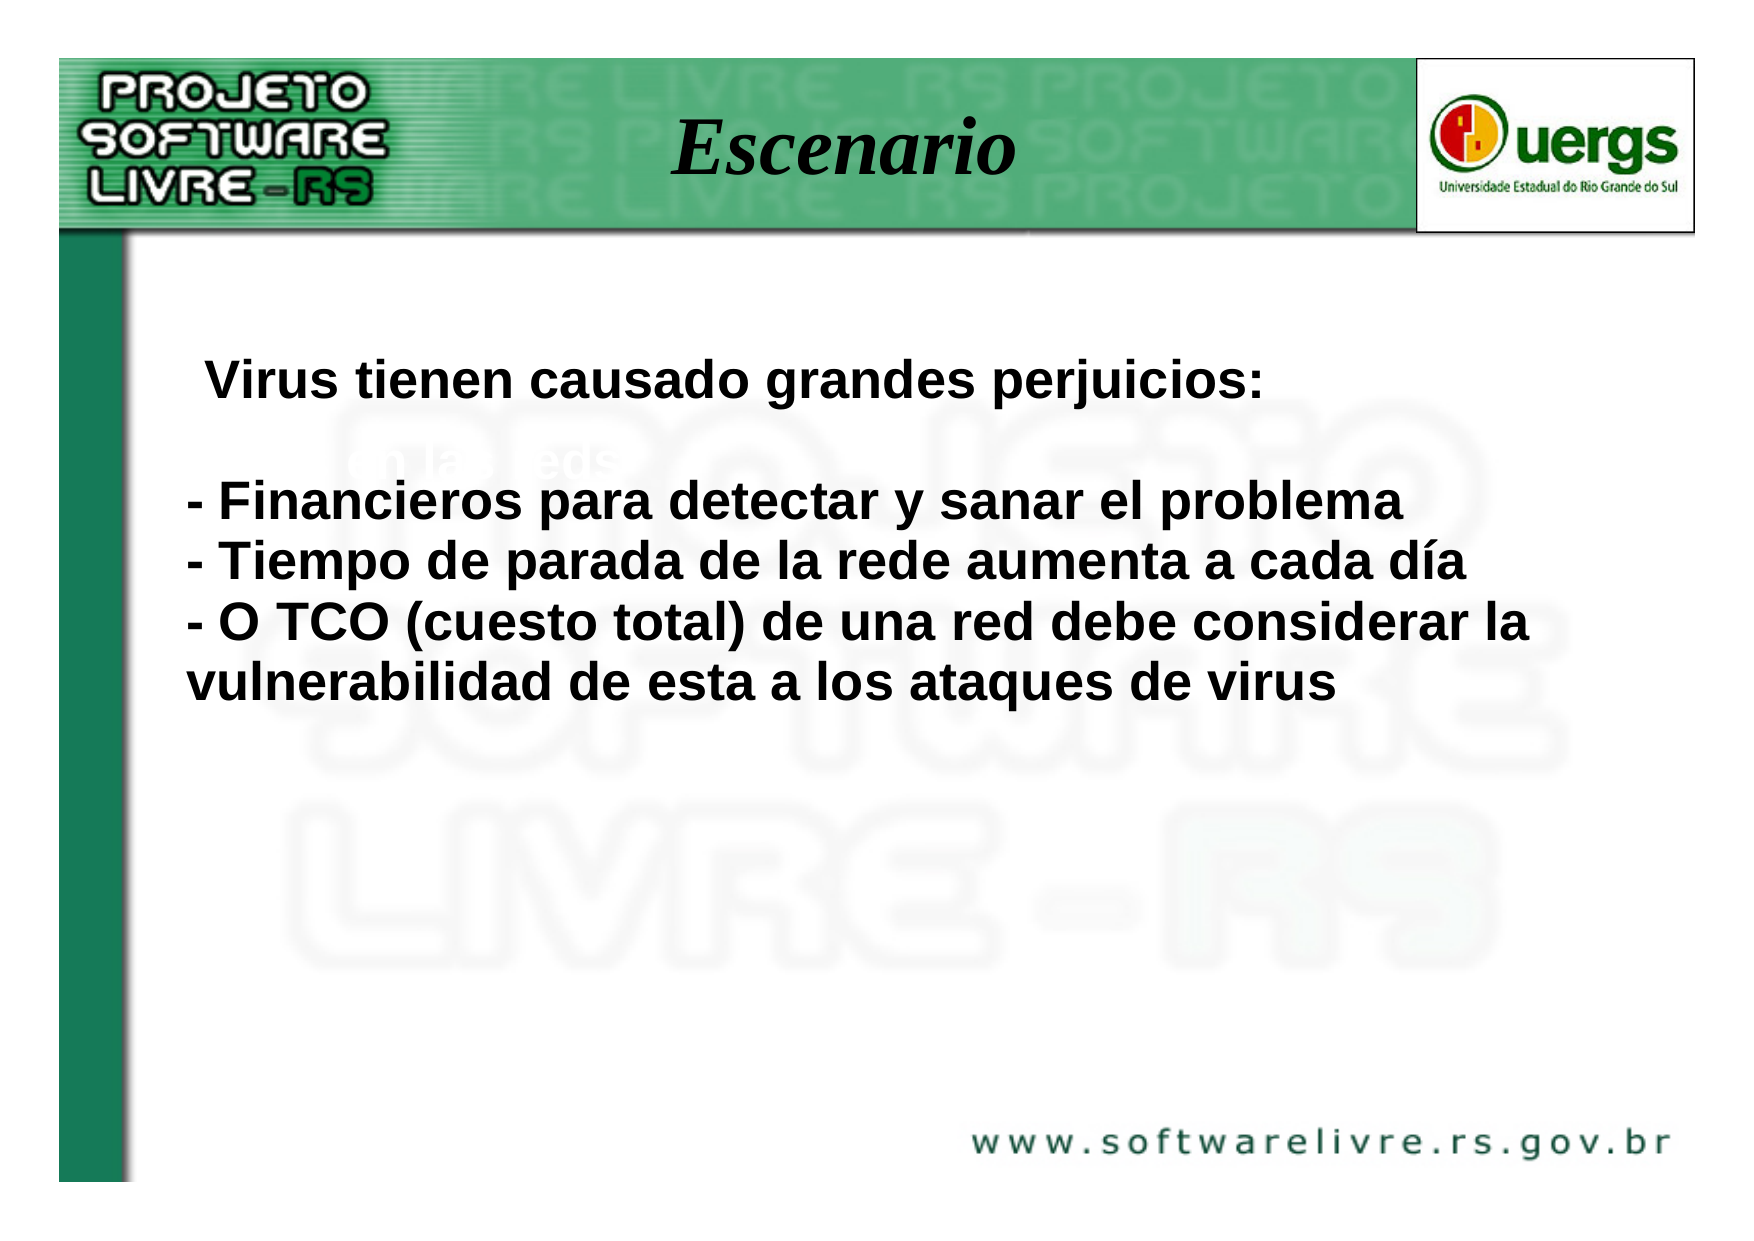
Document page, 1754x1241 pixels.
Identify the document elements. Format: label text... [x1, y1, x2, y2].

text_box Escenario [671, 99, 1089, 198]
picture [59, 58, 1695, 1182]
text_box Virus tienen causado grandes perjuicios: - Financieros para detectar y sanar el problema - Tiempo de parada de la rede aumenta a cada día - O TCO (cuesto total) de una red debe considerar la vulnerabilidad de esta a los ataques de virus [186, 349, 1626, 1088]
